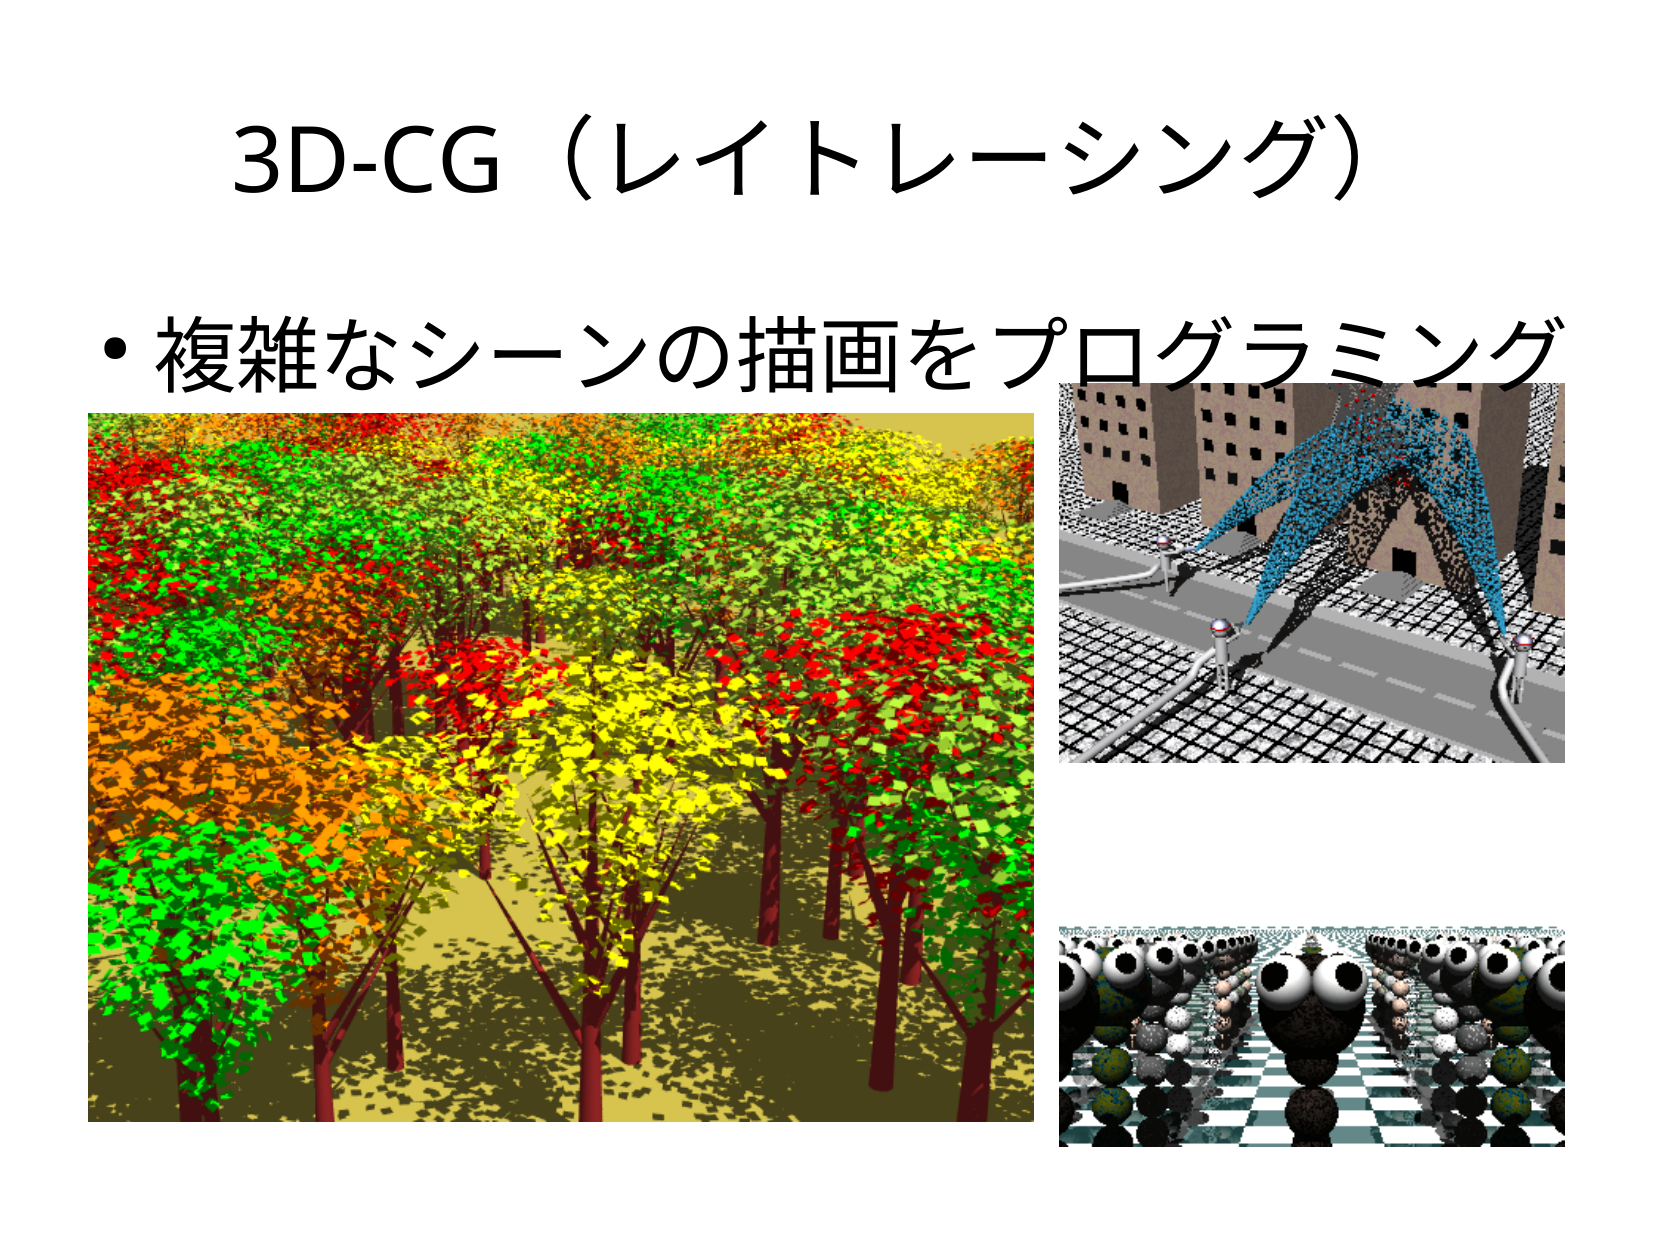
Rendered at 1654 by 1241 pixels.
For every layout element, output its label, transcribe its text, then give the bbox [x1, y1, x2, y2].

title 3D-CG（レイトレーシング） [82, 49, 1571, 257]
list 複雑なシーンの描画をプログラミング [82, 290, 1571, 1094]
picture [1059, 1094, 1565, 1147]
picture [88, 1094, 1034, 1123]
